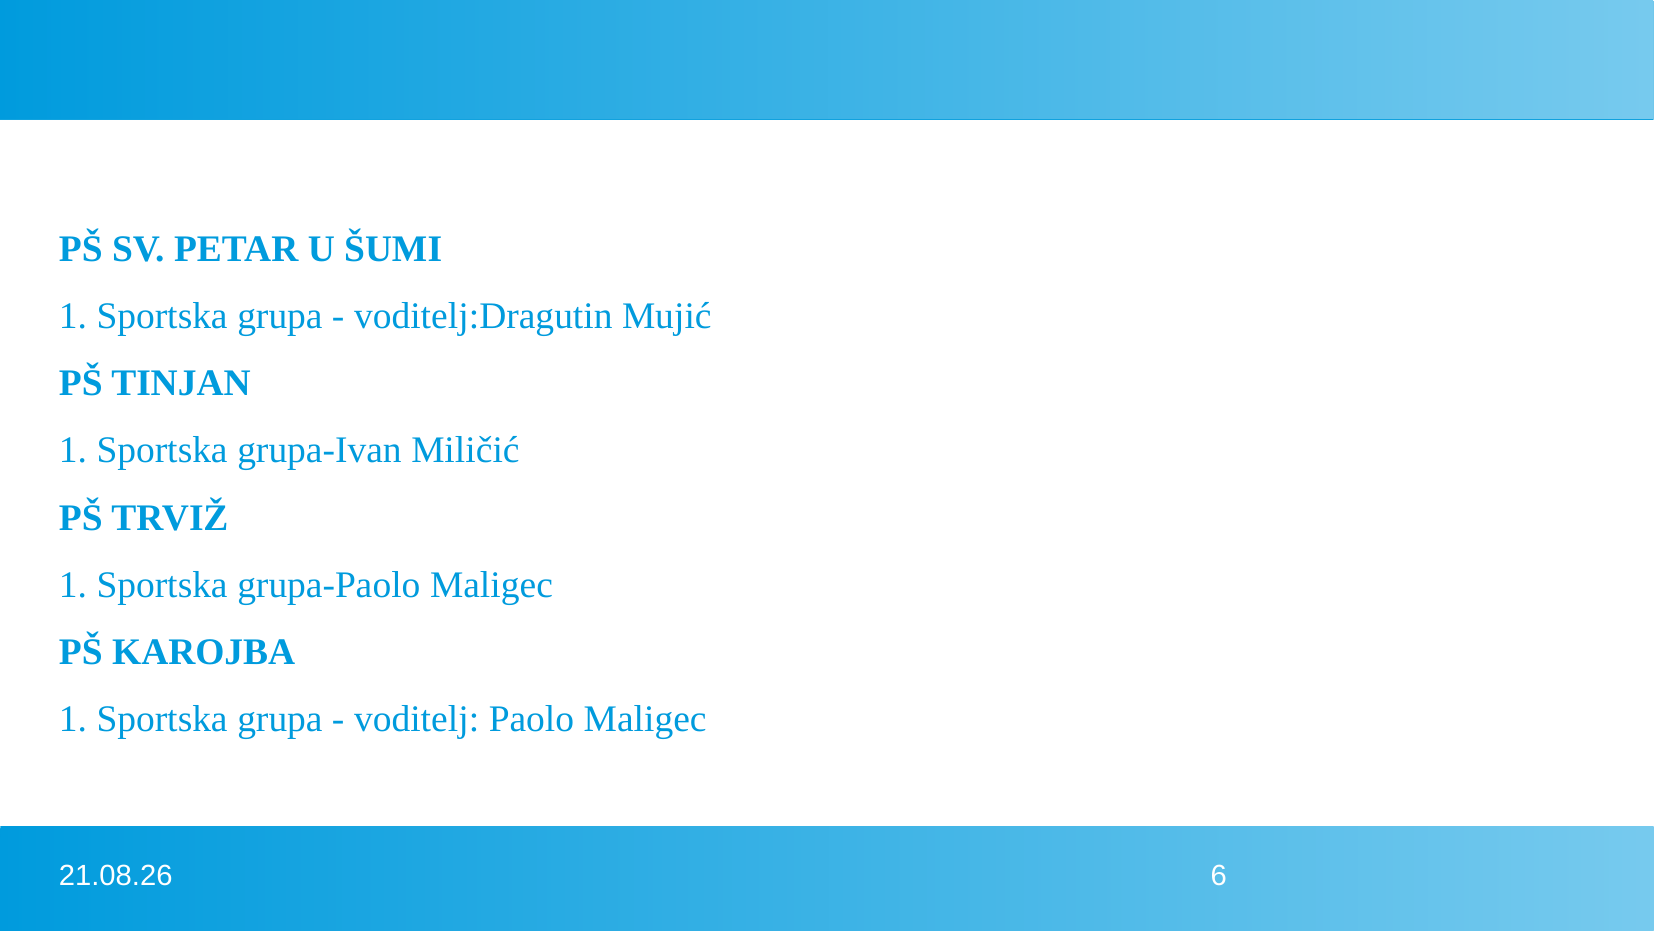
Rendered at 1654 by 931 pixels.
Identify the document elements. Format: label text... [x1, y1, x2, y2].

text_box [1210, 856, 1595, 916]
text_box 9.10.2023. [59, 856, 443, 916]
list PŠ SV. PETAR U ŠUMI 1. Sportska grupa - voditelj:Dragutin Mujić PŠ TINJAN 1. Sportska grupa-Ivan Miličić PŠ TRVIŽ 1. Sportska grupa-Paolo Maligec PŠ KAROJBA 1. Sportska grupa - voditelj: Paolo Maligec [59, 177, 1595, 768]
